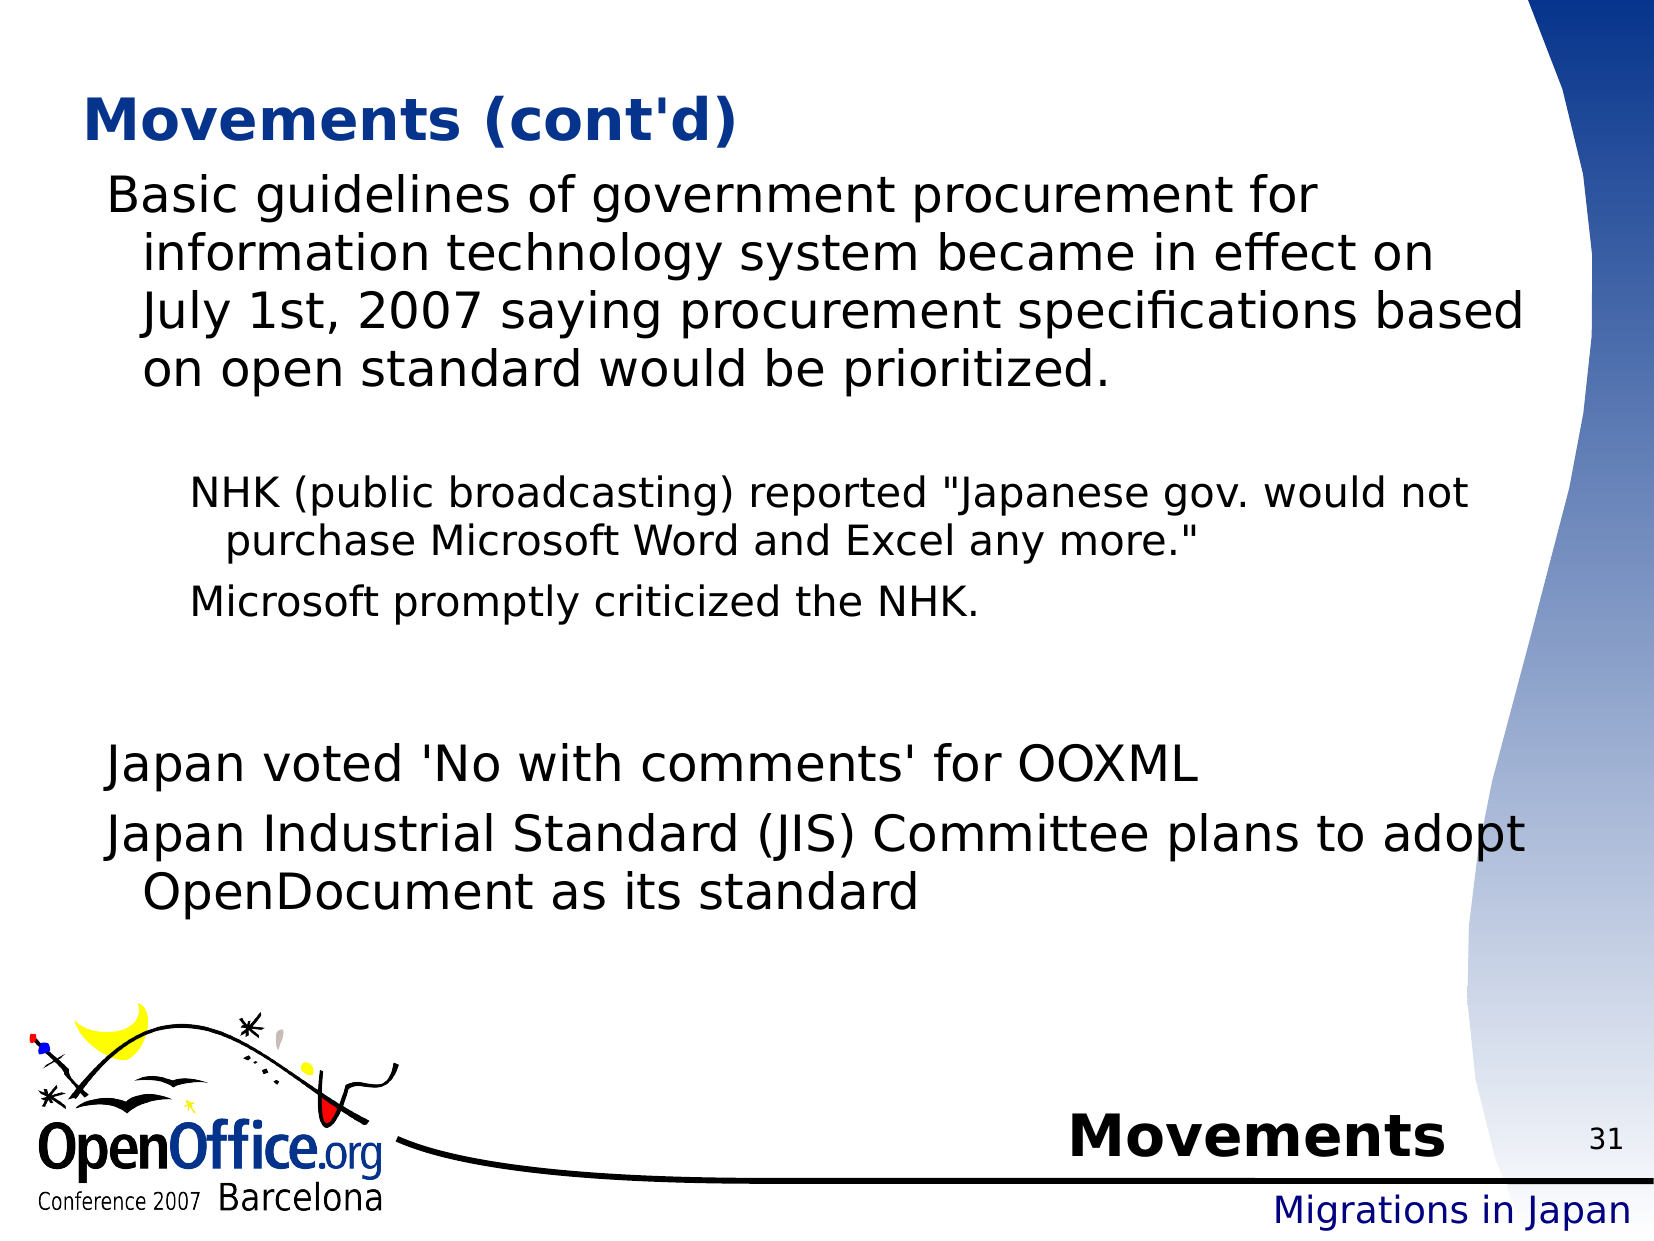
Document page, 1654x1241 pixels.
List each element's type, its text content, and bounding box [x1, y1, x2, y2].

picture [29, 1003, 399, 1211]
list Movements (cont'd) Basic guidelines of government procurement for information technology system became in effect on July 1st, 2007 saying procurement specifications based on open standard would be prioritized. NHK (public broadcasting) reported "Japanese gov. would not purchase Microsoft Word and Excel any more." Microsoft promptly criticized the NHK. Japan voted 'No with comments' for OOXML Japan Industrial Standard (JIS) Committee plans to adopt OpenDocument as its standard [82, 86, 1528, 1001]
title Movements [531, 1092, 1447, 1182]
